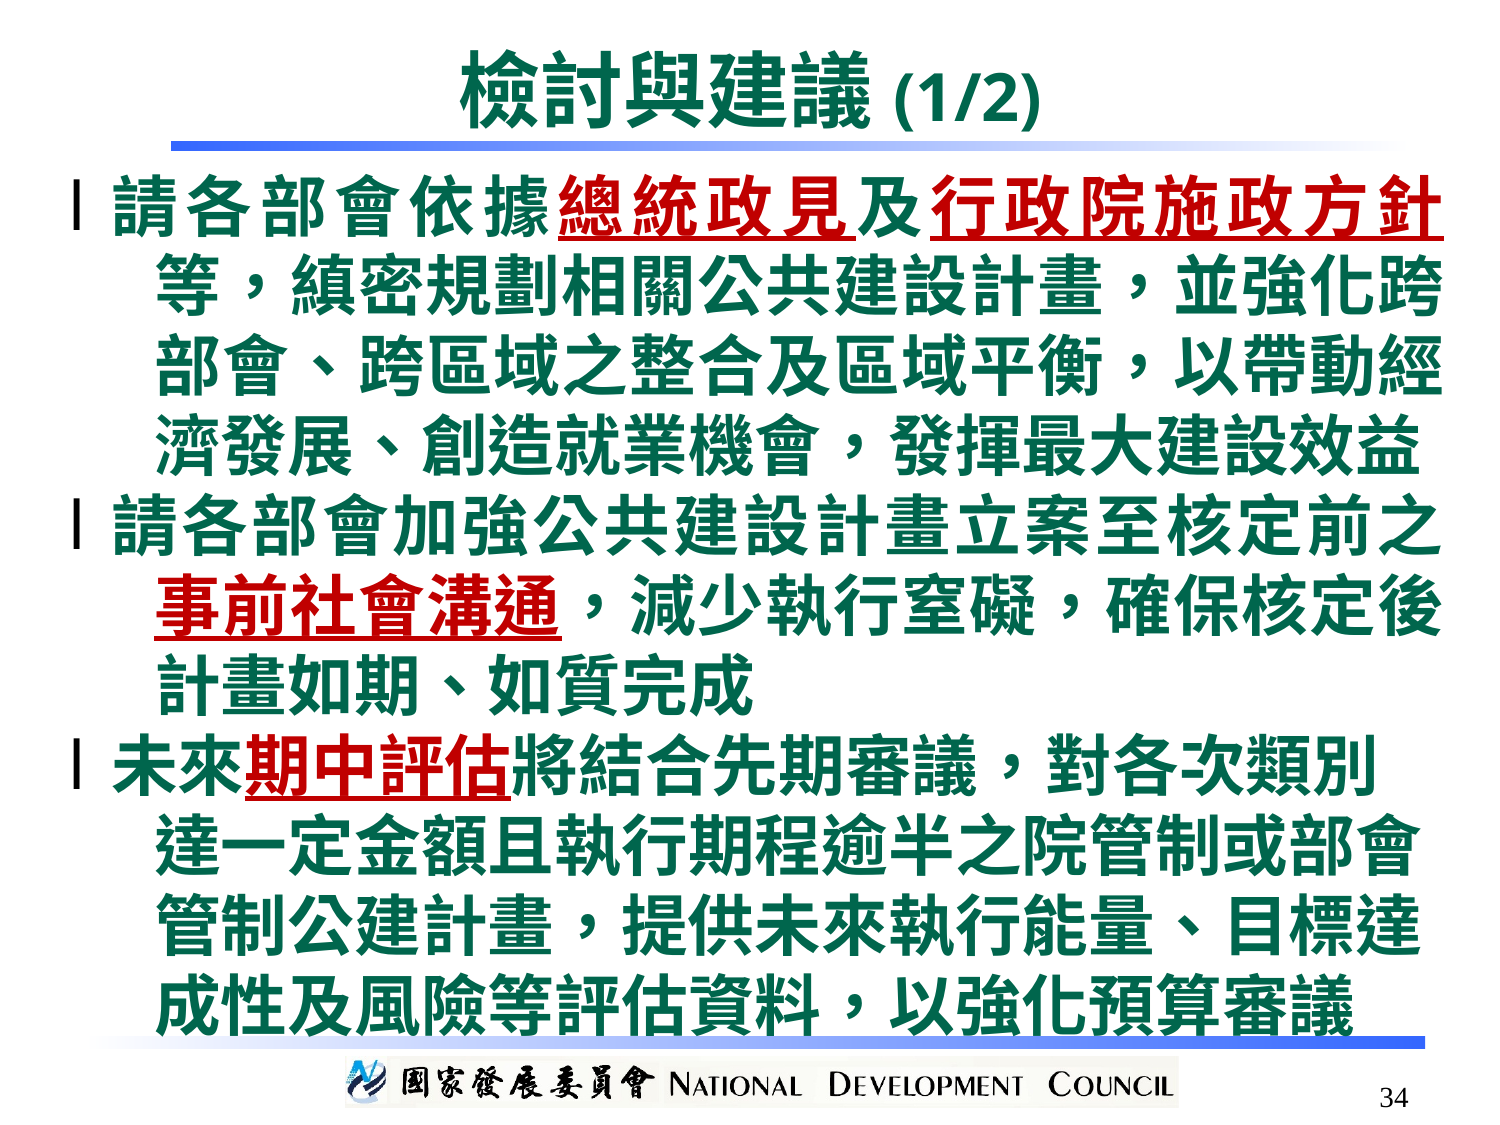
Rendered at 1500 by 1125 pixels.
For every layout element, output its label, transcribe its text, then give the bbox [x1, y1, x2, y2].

text_box 檢討與建議(1/2) [41, 31, 1459, 146]
text_box 34 [1364, 1070, 1490, 1106]
text_box 請各部會依據總統政見及行政院施政方針等，縝密規劃相關公共建設計畫，並強化跨部會、跨區域之整合及區域平衡，以帶動經濟發展、創造就業機會，發揮最大建設效益 請各部會加強公共建設計畫立案至核定前之事前社會溝通，減少執行窒礙，確保核定後計畫如期、如質完成 未來期中評估將結合先期審議，對各次類別達一定金額且執行期程逾半之院管制或部會管制公建計畫，提供未來執行能量、目標達成性及風險等評估資料，以強化預算審議 [53, 156, 1459, 1061]
